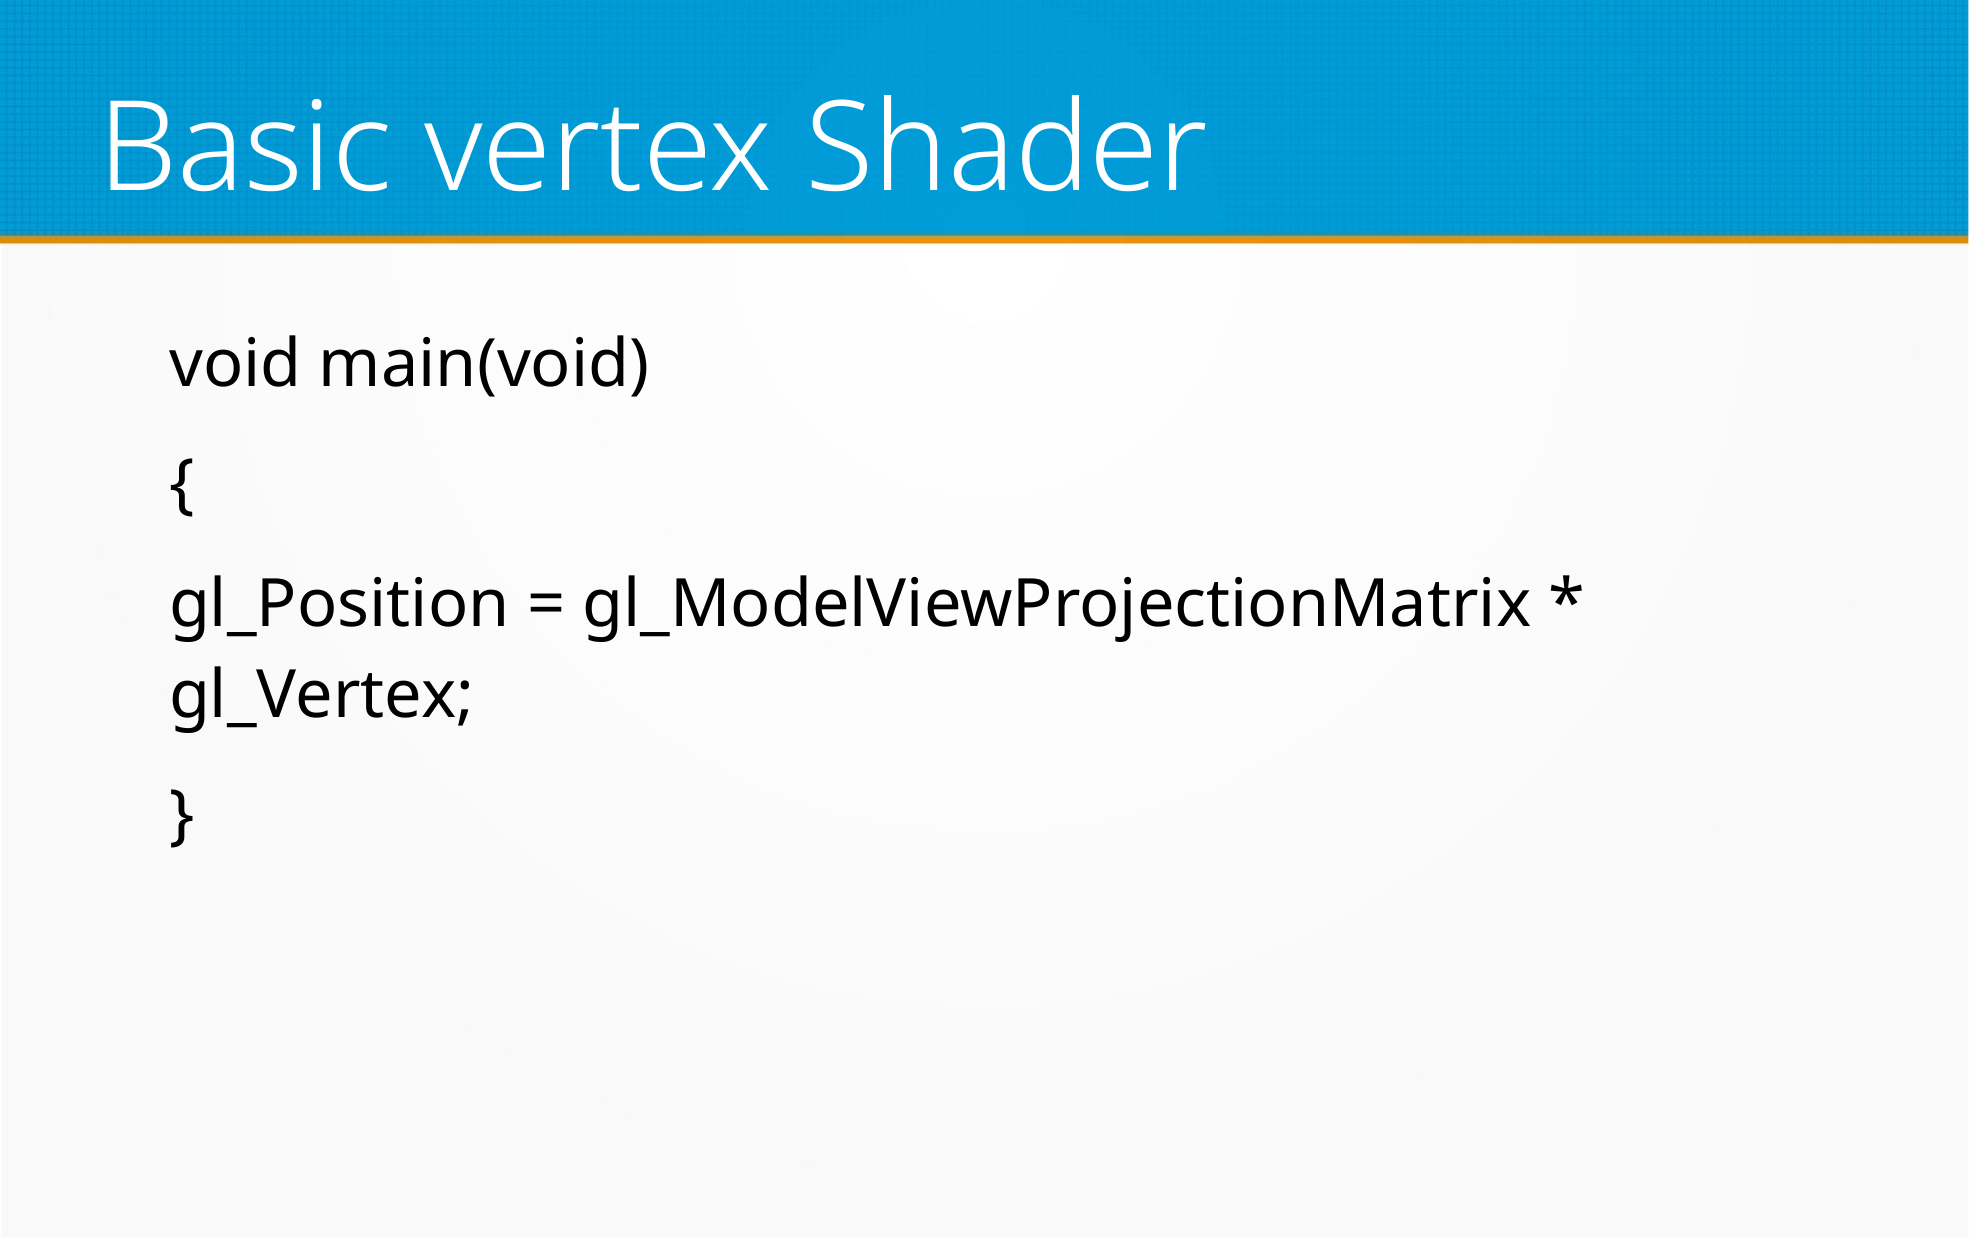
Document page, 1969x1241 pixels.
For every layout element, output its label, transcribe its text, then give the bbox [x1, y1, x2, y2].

picture [0, 233, 1969, 1241]
list void main(void) { gl_Position = gl_ModelViewProjectionMatrix * gl_Vertex; } [98, 315, 1861, 1081]
title Basic vertex Shader [98, 19, 1870, 227]
